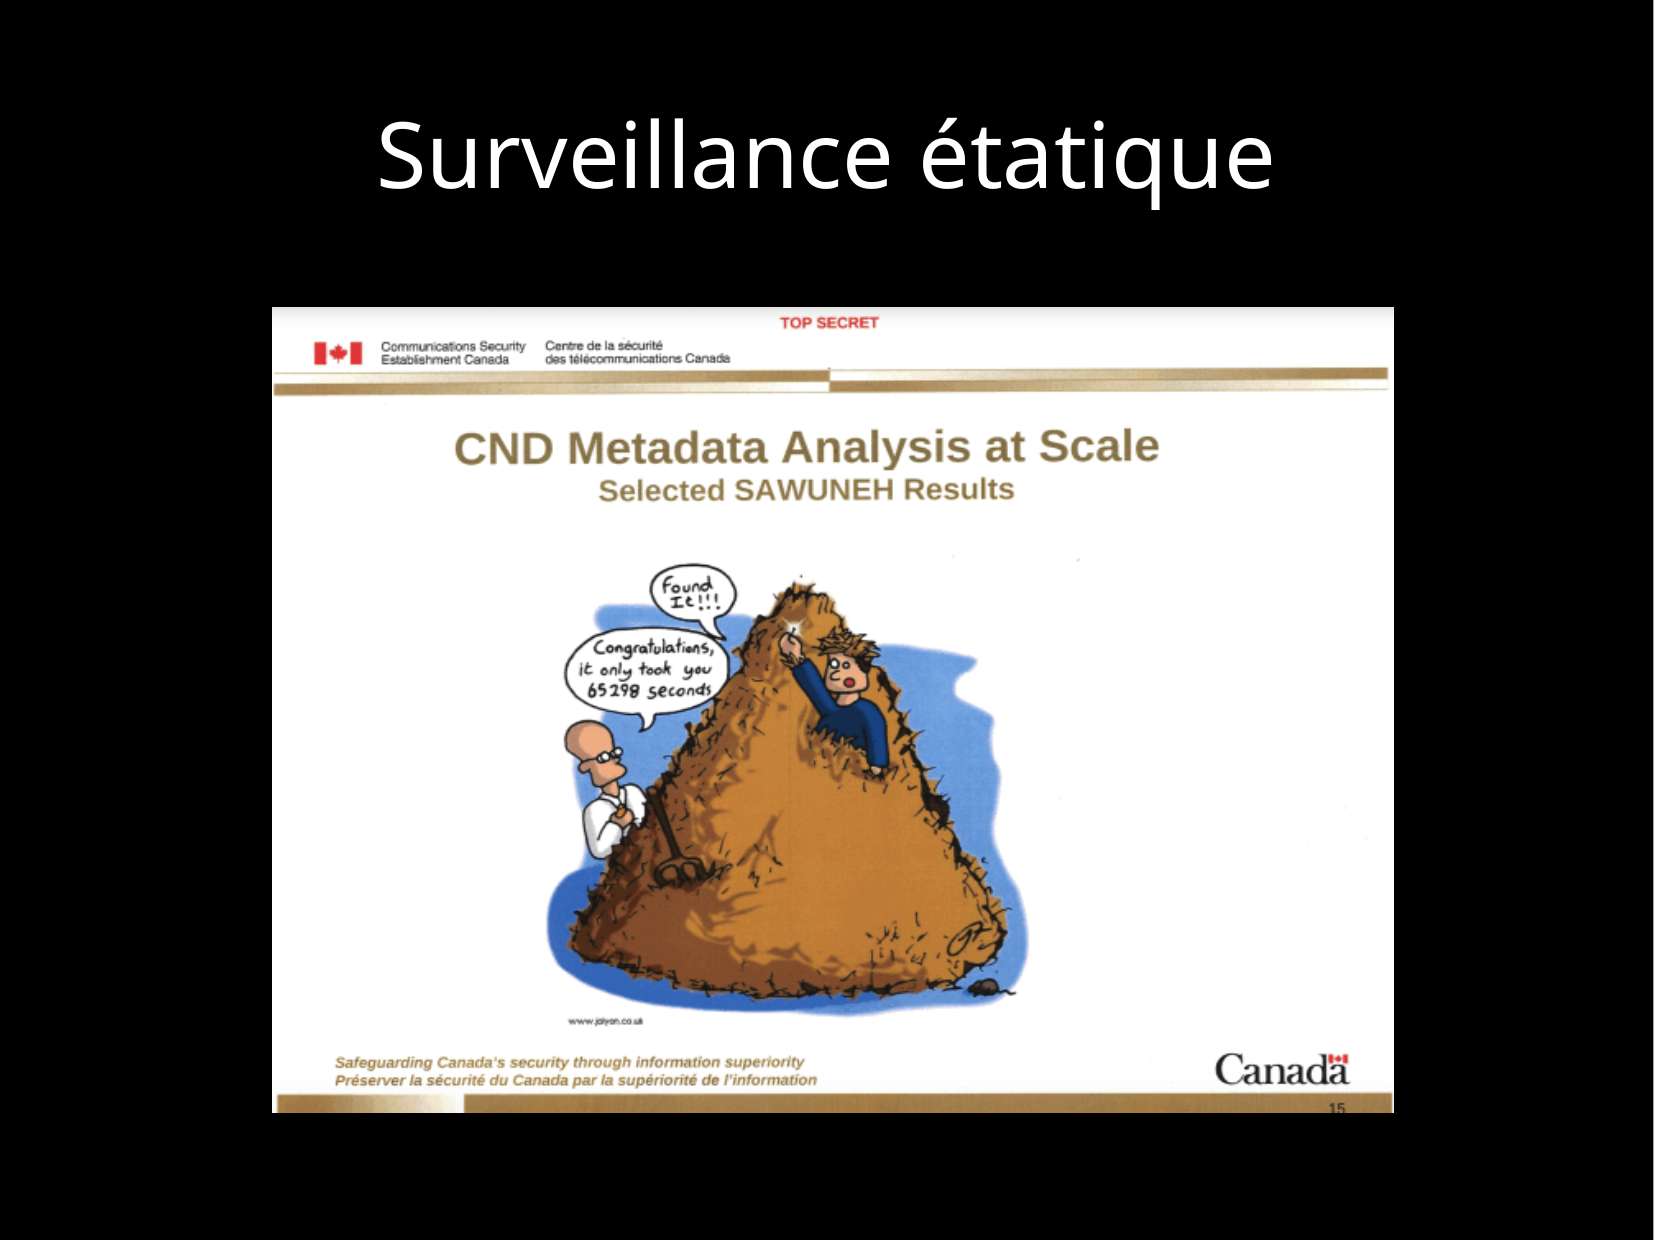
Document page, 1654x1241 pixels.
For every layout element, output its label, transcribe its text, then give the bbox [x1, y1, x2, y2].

title Surveillance étatique [82, 49, 1571, 257]
picture [272, 307, 1394, 1114]
